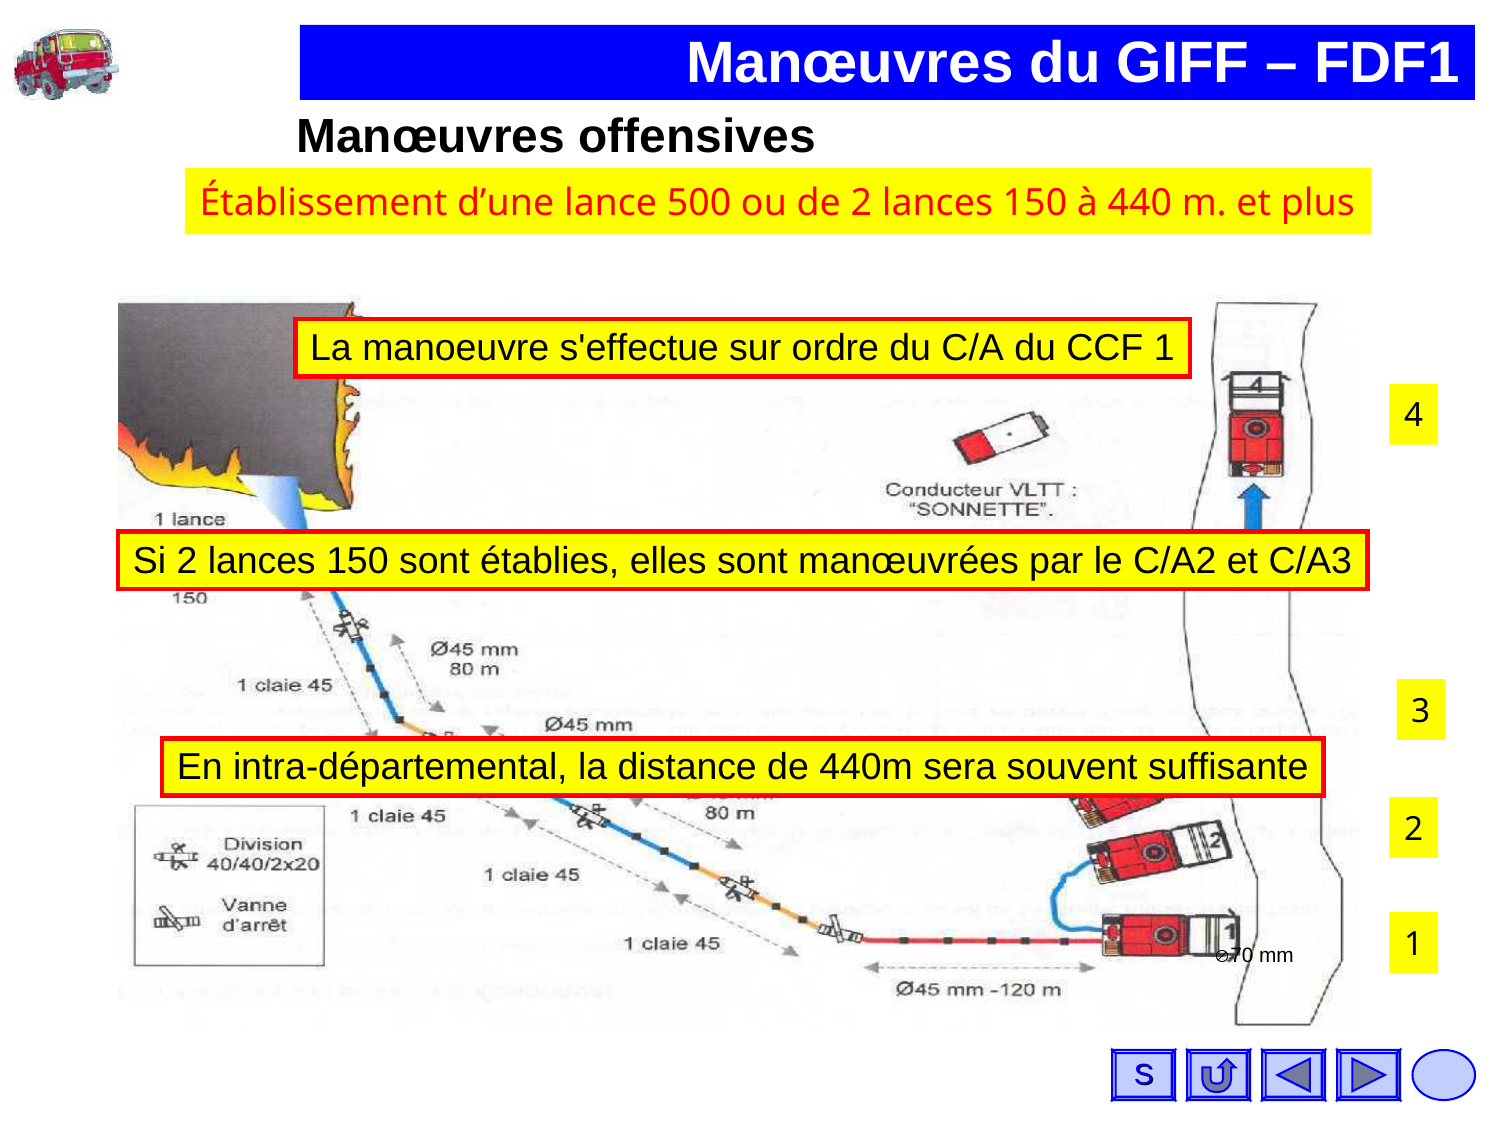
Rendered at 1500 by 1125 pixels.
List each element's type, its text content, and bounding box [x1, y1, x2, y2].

text_box 2 [1389, 797, 1439, 858]
text_box Si 2 lances 150 sont établies, elles sont manœuvrées par le C/A2 et C/A3 [118, 531, 1368, 589]
picture [118, 589, 1359, 1032]
text_box [410, 310, 1169, 319]
text_box 4 [1389, 383, 1439, 445]
picture [118, 295, 1359, 531]
text_box La manoeuvre s'effectue sur ordre du C/A du CCF 1 [295, 319, 1190, 377]
text_box Établissement d’une lance 500 ou de 2 lances 150 à 440 m. et plus [184, 167, 1371, 235]
text_box [1412, 1050, 1476, 1101]
text_box 1 [1389, 912, 1439, 973]
text_box Manœuvres offensives [281, 101, 832, 167]
text_box 3 [1396, 679, 1446, 740]
picture [14, 29, 119, 100]
text_box 70 mm [1199, 937, 1309, 976]
text_box Manœuvres du GIFF – FDF1 [299, 24, 1475, 100]
text_box En intra-départemental, la distance de 440m sera souvent suffisante [161, 738, 1324, 796]
text_box [410, 377, 1169, 389]
